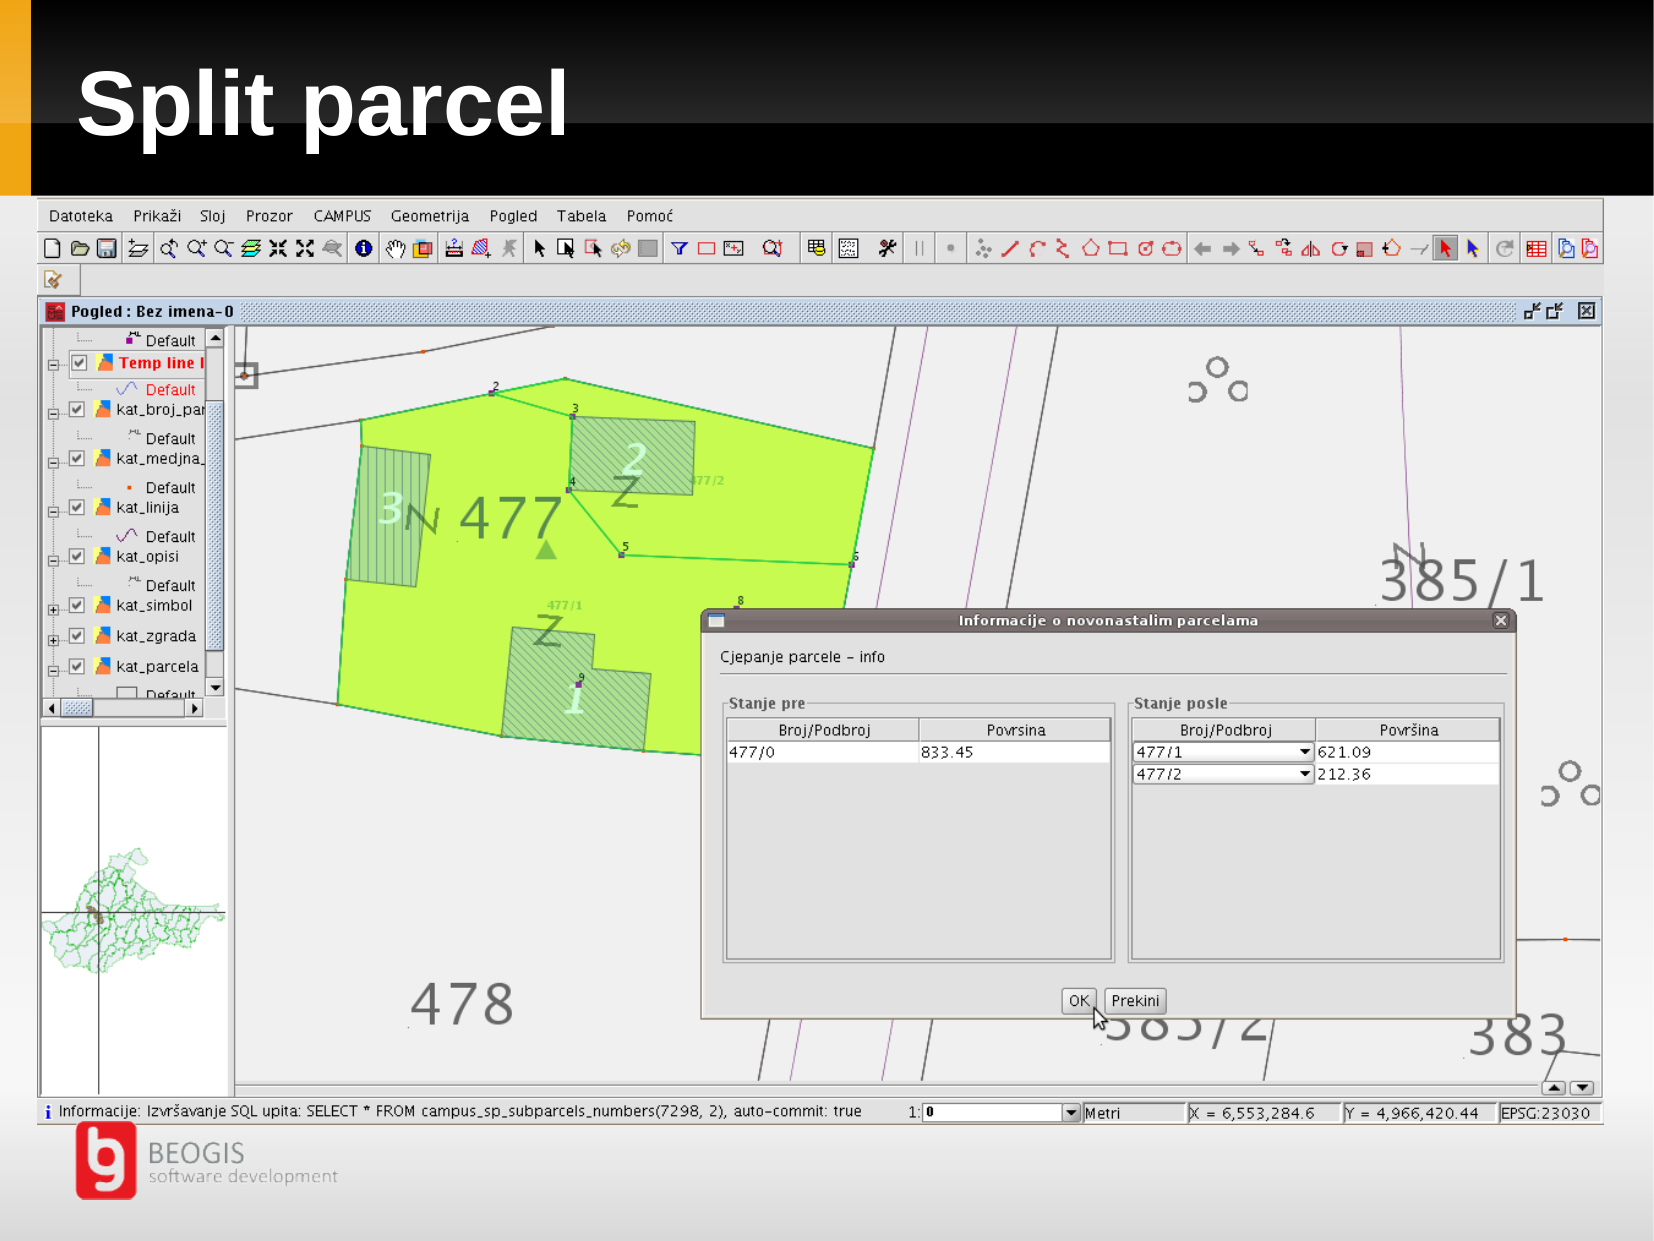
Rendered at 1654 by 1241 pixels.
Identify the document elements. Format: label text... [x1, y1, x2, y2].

title Split parcel [76, 7, 1565, 197]
picture [0, 0, 1654, 1241]
